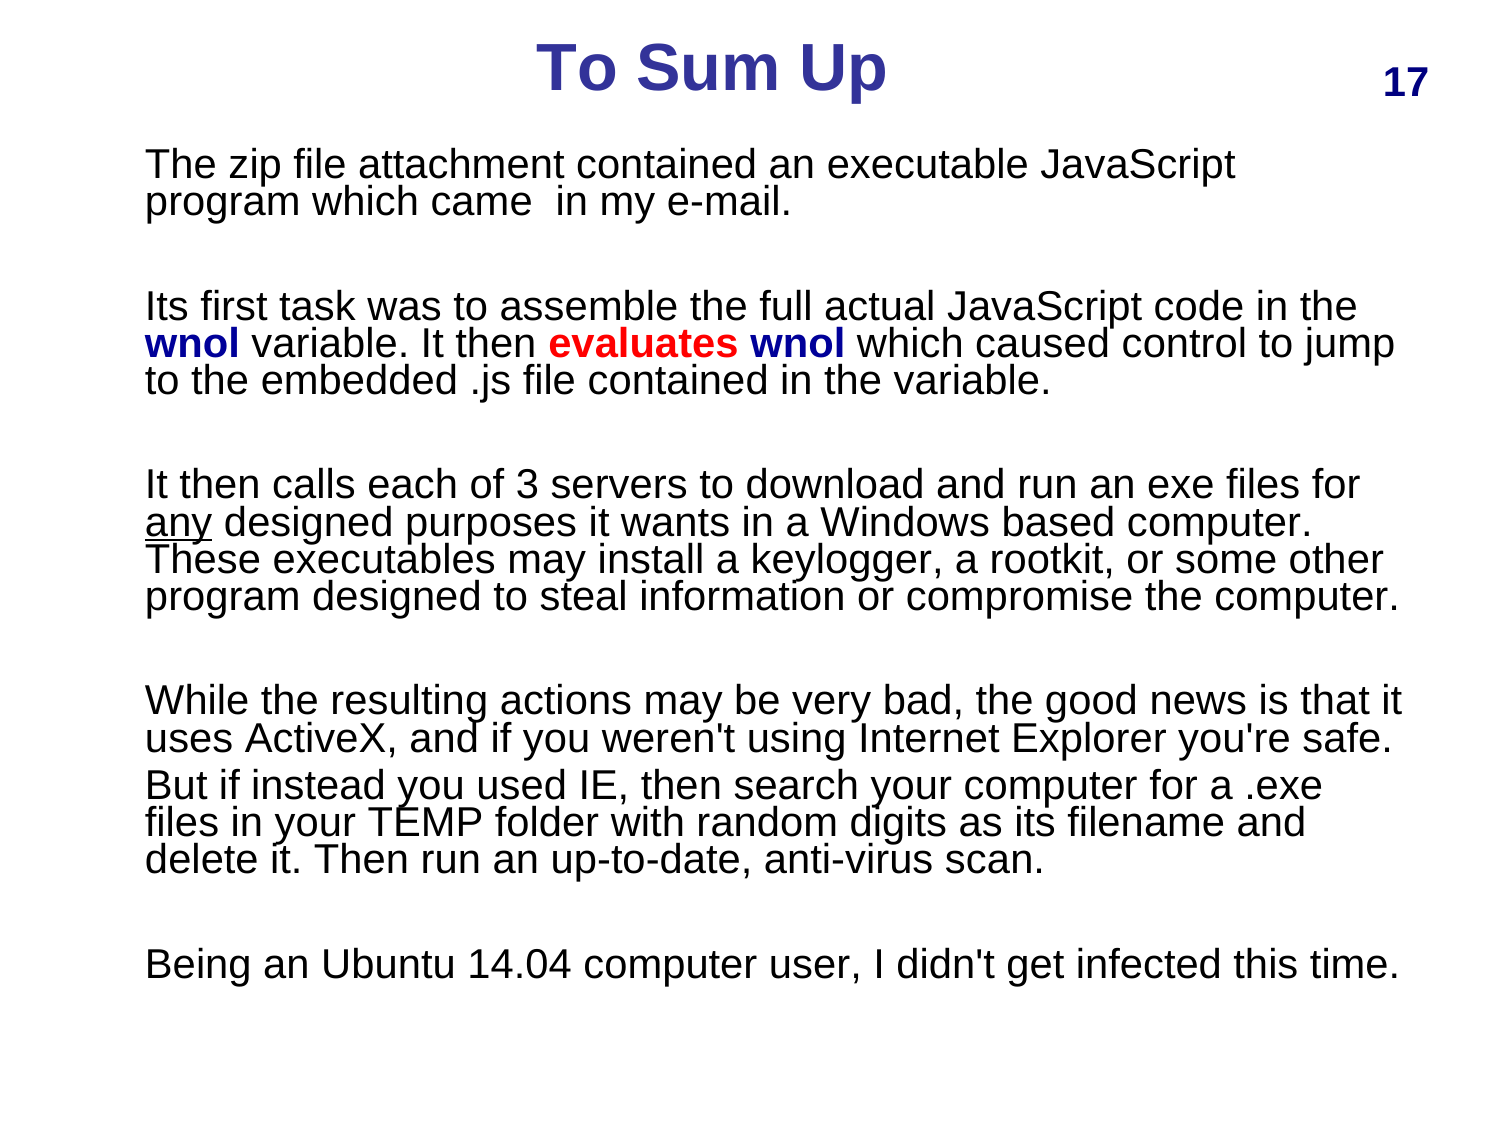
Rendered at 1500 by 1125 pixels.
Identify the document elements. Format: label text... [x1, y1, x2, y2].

title To Sum Up [112, 22, 1313, 113]
text_box 17 [1350, 47, 1463, 113]
list The zip file attachment contained an executable JavaScript program which came in my e-mail. Its first task was to assemble the full actual JavaScript code in the wnol variable. It then evaluates wnol which caused control to jump to the embedded .js file contained in the variable. It then calls each of 3 servers to download and run an exe files for any designed purposes it wants in a Windows based computer. These executables may install a keylogger, a rootkit, or some other program designed to steal information or compromise the computer. While the resulting actions may be very bad, the good news is that it uses ActiveX, and if you weren't using Internet Explorer you're safe. But if instead you used IE, then search your computer for a .exe files in your TEMP folder with random digits as its filename and delete it. Then run an up-to-date, anti-virus scan. Being an Ubuntu 14.04 computer user, I didn't get infected this time. [67, 141, 1418, 1012]
